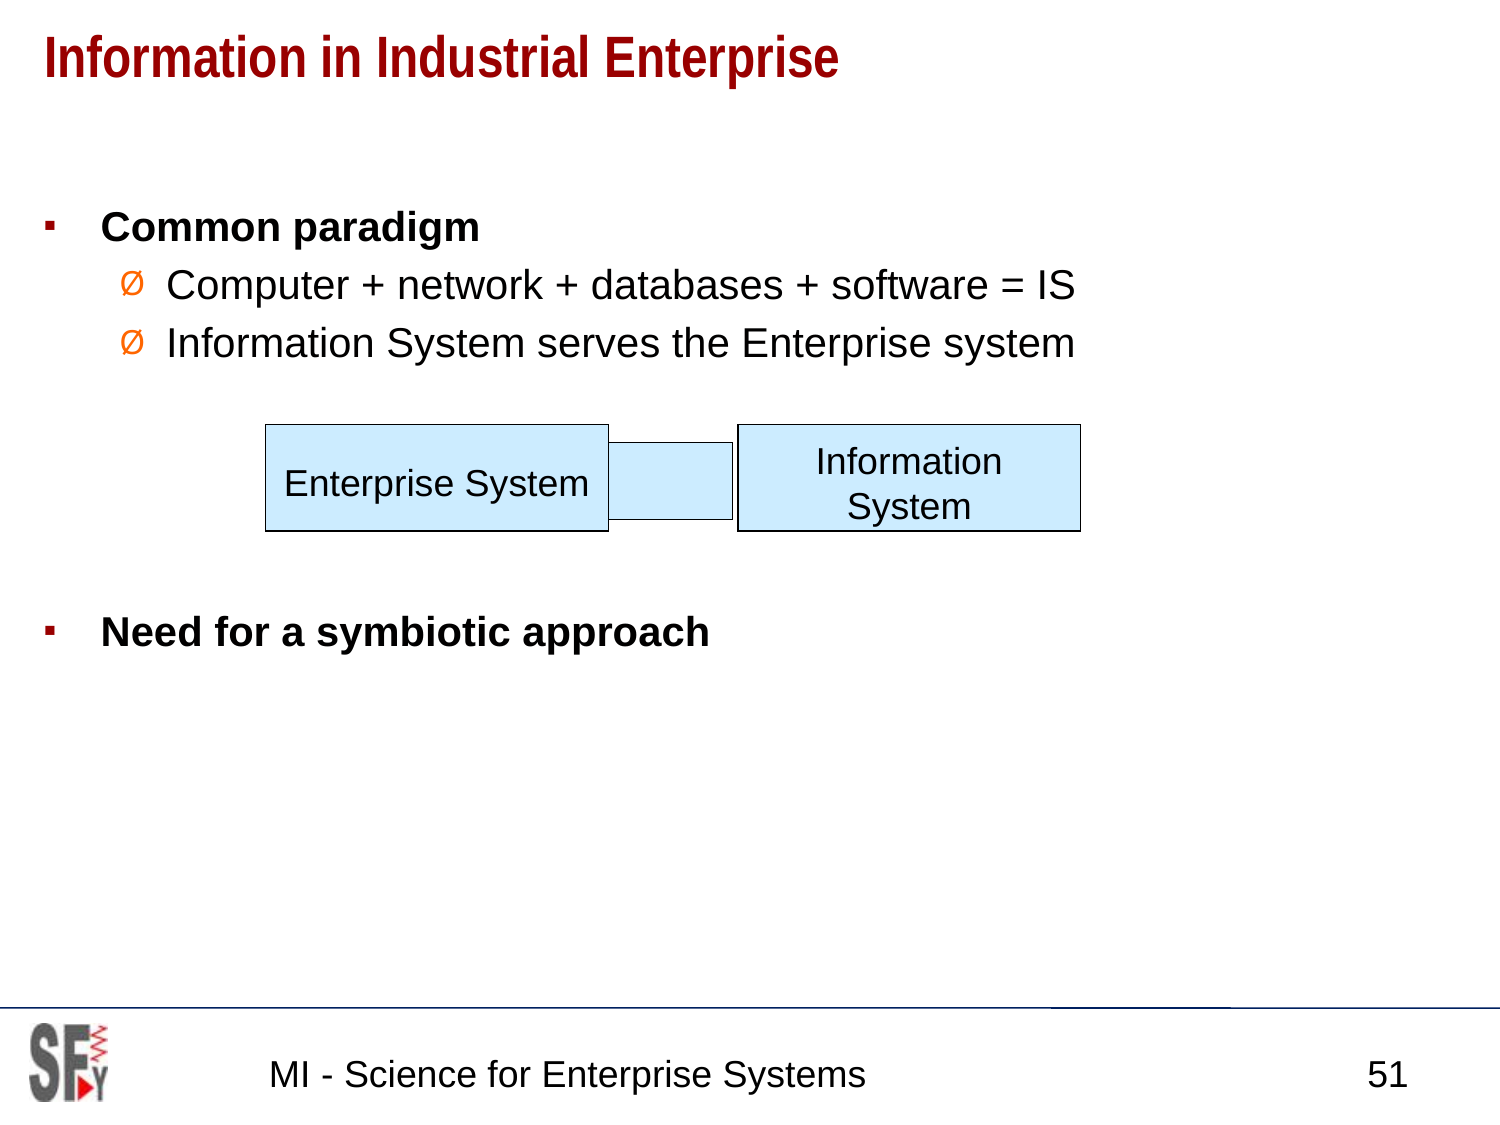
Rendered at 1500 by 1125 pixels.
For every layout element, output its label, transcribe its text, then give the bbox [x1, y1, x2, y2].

slide_number <numéro> [1352, 1034, 1490, 1103]
title Information in Industrial Enterprise [29, 12, 1471, 138]
text_box Information System [738, 424, 1081, 531]
text_box Enterprise System [265, 424, 609, 531]
picture [29, 1023, 108, 1102]
list Common paradigm Computer + network + databases + software = IS Information System serves the Enterprise system Need for a symbiotic approach [29, 184, 1471, 988]
footer MI - Science for Enterprise Systems [253, 1034, 1336, 1103]
picture [249, 612, 1002, 982]
text_box [608, 442, 733, 520]
